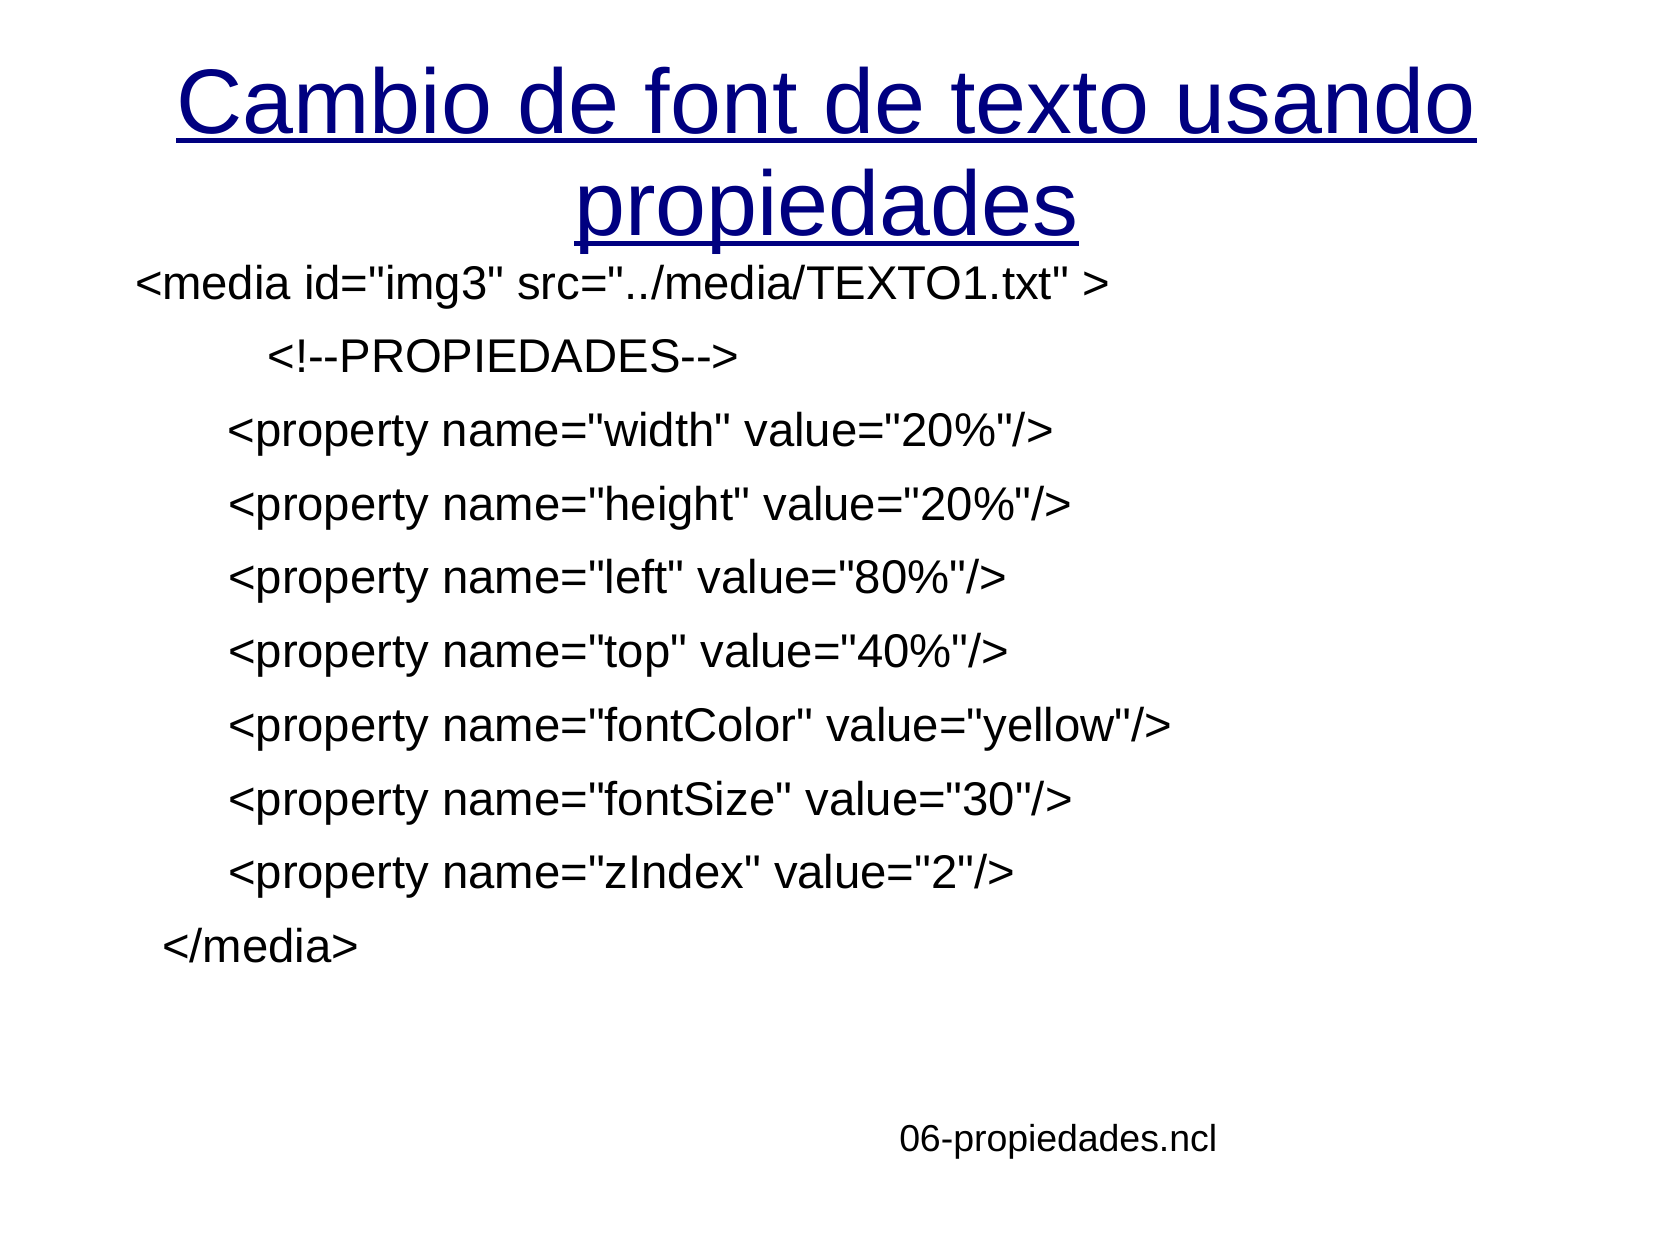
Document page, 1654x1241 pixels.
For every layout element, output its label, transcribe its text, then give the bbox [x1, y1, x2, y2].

title Cambio de font de texto usando propiedades [82, 49, 1571, 257]
list <media id="img3" src="../media/TEXTO1.txt" > <!--PROPIEDADES--> <property name="width" value="20%"/> <property name="height" value="20%"/> <property name="left" value="80%"/> <property name="top" value="40%"/> <property name="fontColor" value="yellow"/> <property name="fontSize" value="30"/> <property name="zIndex" value="2"/> </media> [82, 256, 1538, 976]
text_box 06-propiedades.ncl [884, 1109, 1232, 1167]
